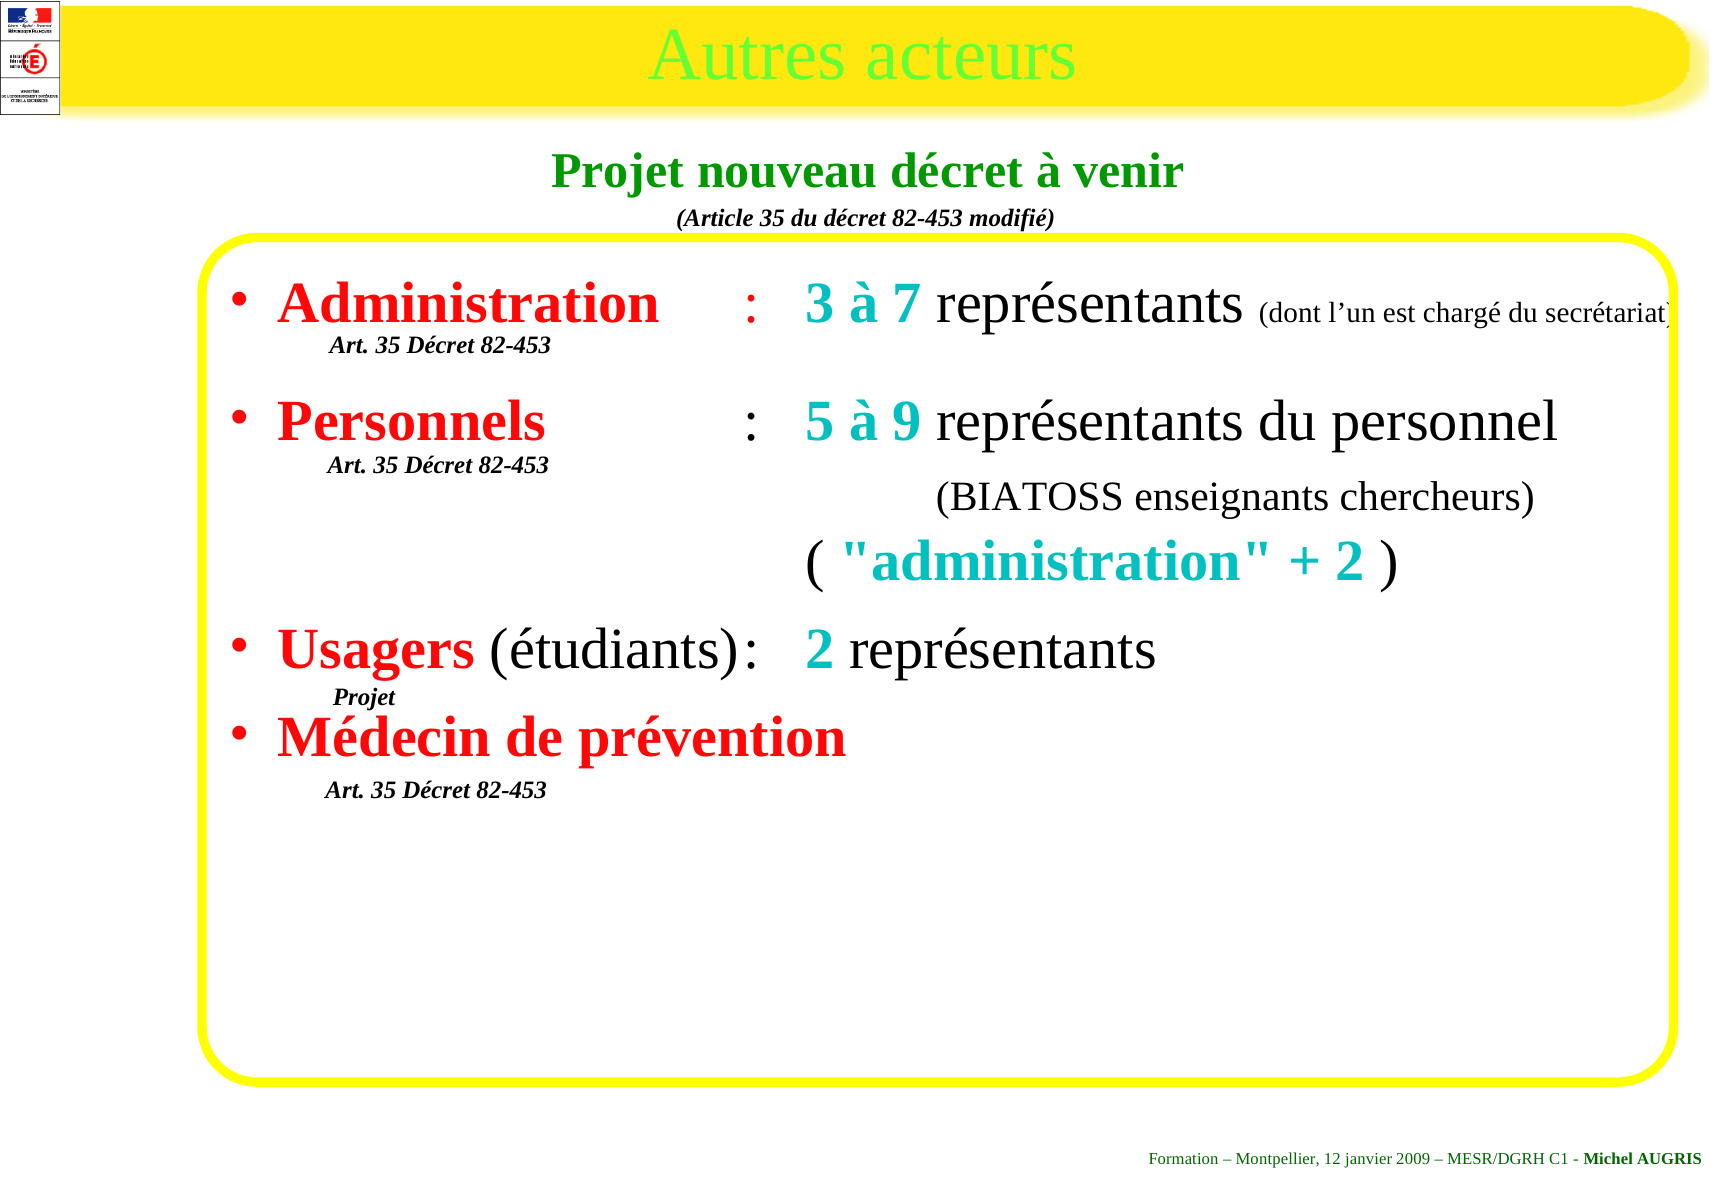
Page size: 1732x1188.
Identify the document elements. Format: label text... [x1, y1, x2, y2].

text_box Administration : 3 à 7 représentants (dont l’un est chargé du secrétariat) Personnels : 5 à 9 représentants du personnel (BIATOSS enseignants chercheurs) ( "administration" + 2 ) Usagers (étudiants) : 2 représentants Médecin de prévention [214, 256, 1668, 777]
text_box Projet [318, 673, 411, 718]
text_box Art. 35 Décret 82-453 [312, 441, 565, 487]
text_box Art. 35 Décret 82-453 [310, 766, 562, 812]
text_box Autres acteurs [127, 0, 1599, 100]
text_box (Article 35 du décret 82-453 modifié) [661, 193, 1071, 239]
text_box Administration : 3 à 7 représentants (dont l’un est chargé du secrétariat) Personnels : 5 à 9 représentants du personnel (BIATOSS enseignants chercheurs) ( "administration" + 2 ) Usagers (étudiants) : 2 représentants Médecin de prévention [1667, 256, 1717, 777]
picture [0, 0, 1710, 121]
text_box Projet nouveau décret à venir [67, 129, 1669, 205]
text_box Art. 35 Décret 82-453 [315, 321, 567, 366]
